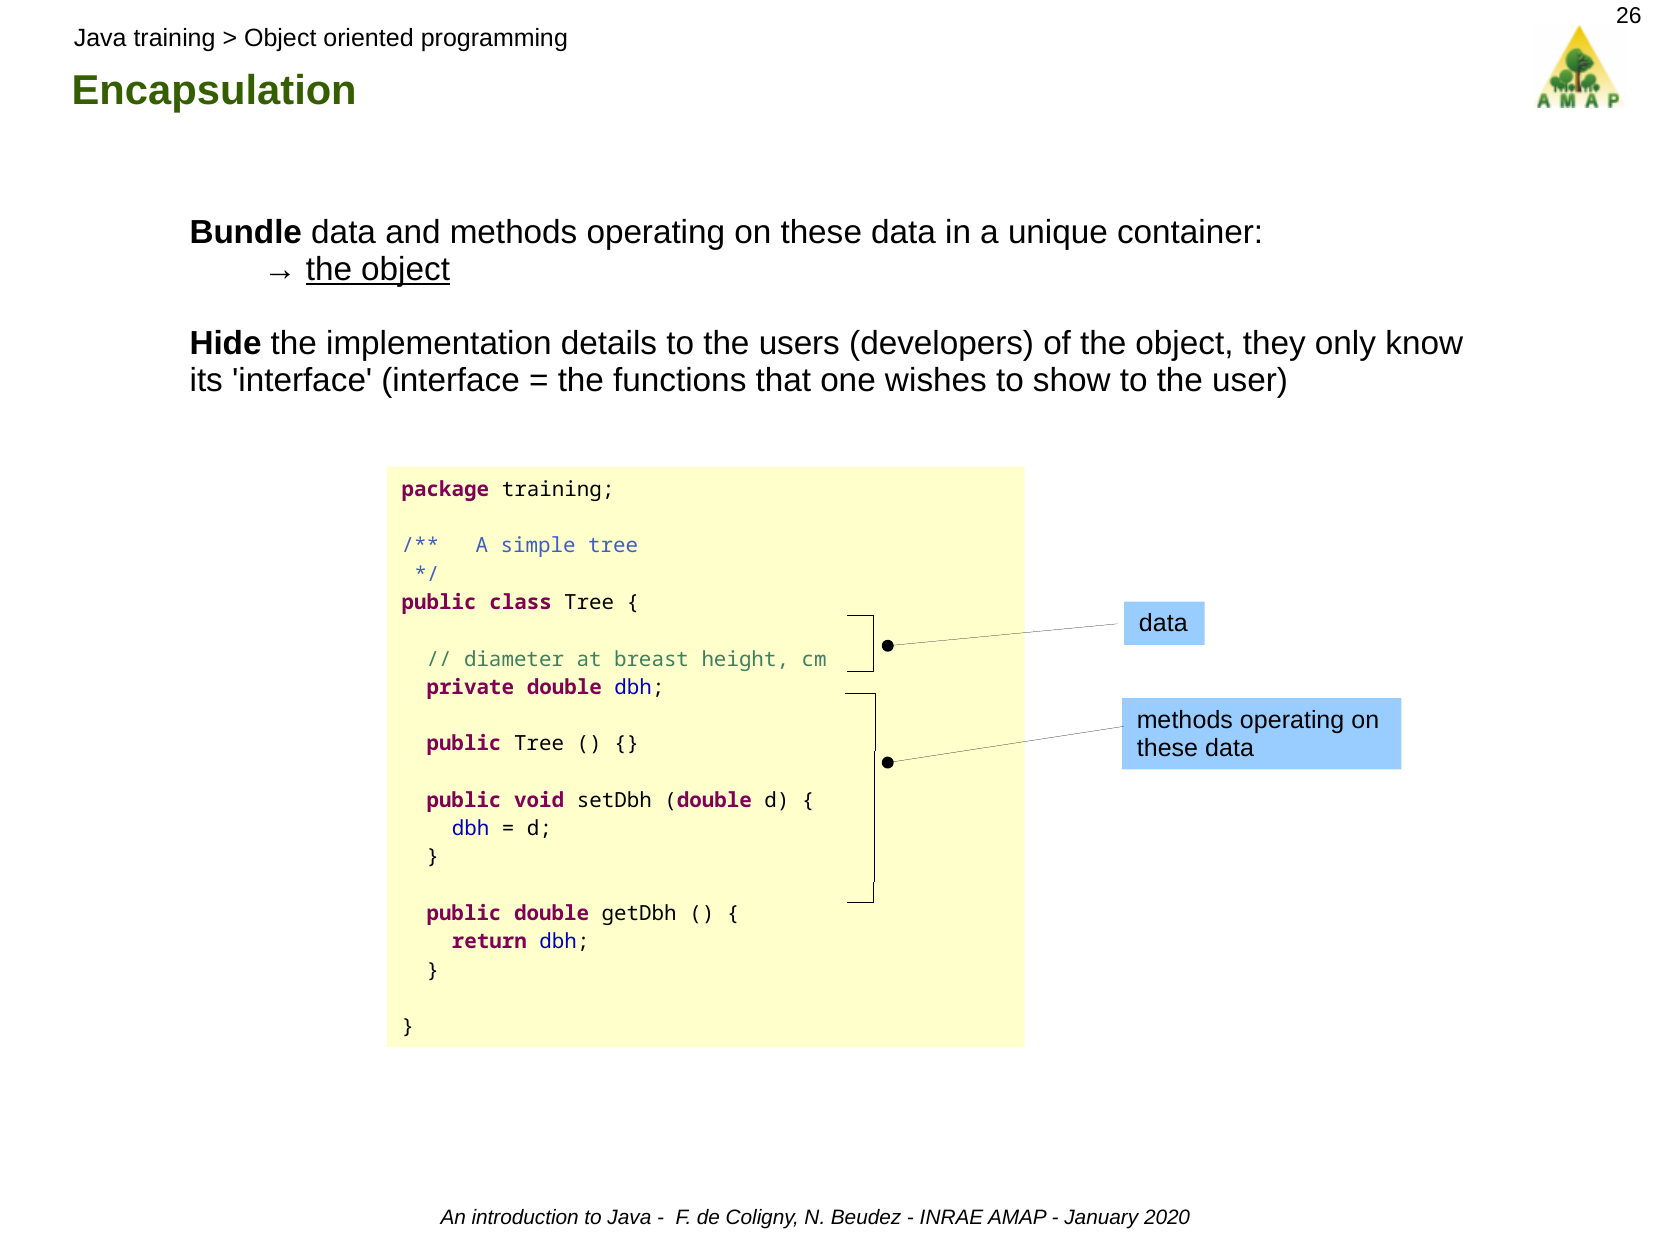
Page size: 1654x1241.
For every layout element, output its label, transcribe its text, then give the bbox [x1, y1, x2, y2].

text_box data [1124, 601, 1205, 645]
text_box package training; /** A simple tree */ public class Tree { // diameter at breast height, cm private double dbh; public Tree () {} public void setDbh (double d) { dbh = d; } public double getDbh () { return dbh; } } [386, 466, 1025, 972]
text_box Bundle data and methods operating on these data in a unique container: → the object Hide the implementation details to the users (developers) of the object, they only know its 'interface' (interface = the functions that one wishes to show to the user) [174, 206, 1513, 407]
text_box Java training > Object oriented programming [59, 16, 1004, 60]
text_box methods operating on these data [1122, 698, 1402, 770]
text_box Encapsulation [56, 59, 1120, 121]
picture [1533, 25, 1627, 108]
